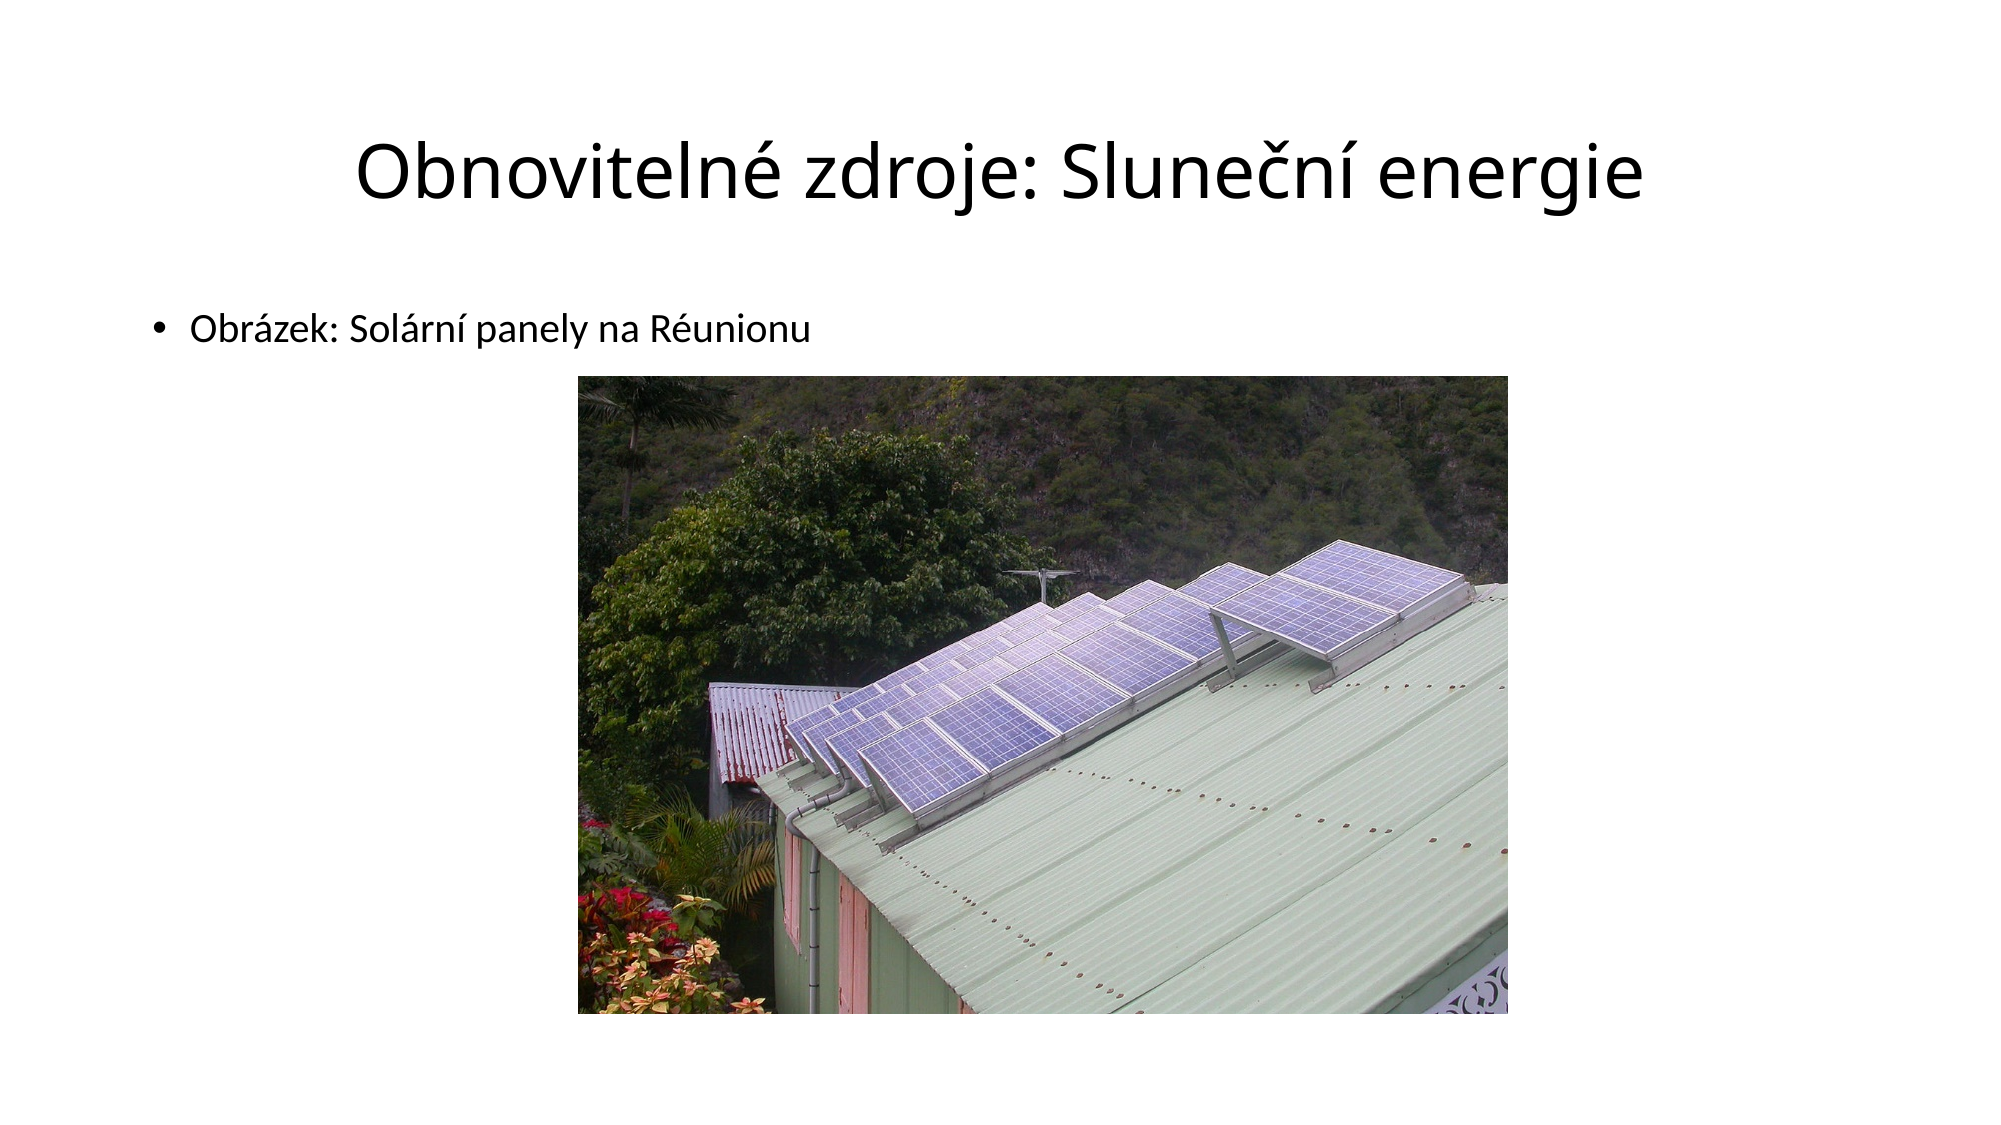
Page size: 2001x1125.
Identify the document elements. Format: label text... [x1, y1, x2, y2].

list Obrázek: Solární panely na Réunionu [137, 299, 1863, 1014]
picture [578, 376, 1508, 1014]
title Obnovitelné zdroje: Sluneční energie [137, 59, 1863, 278]
